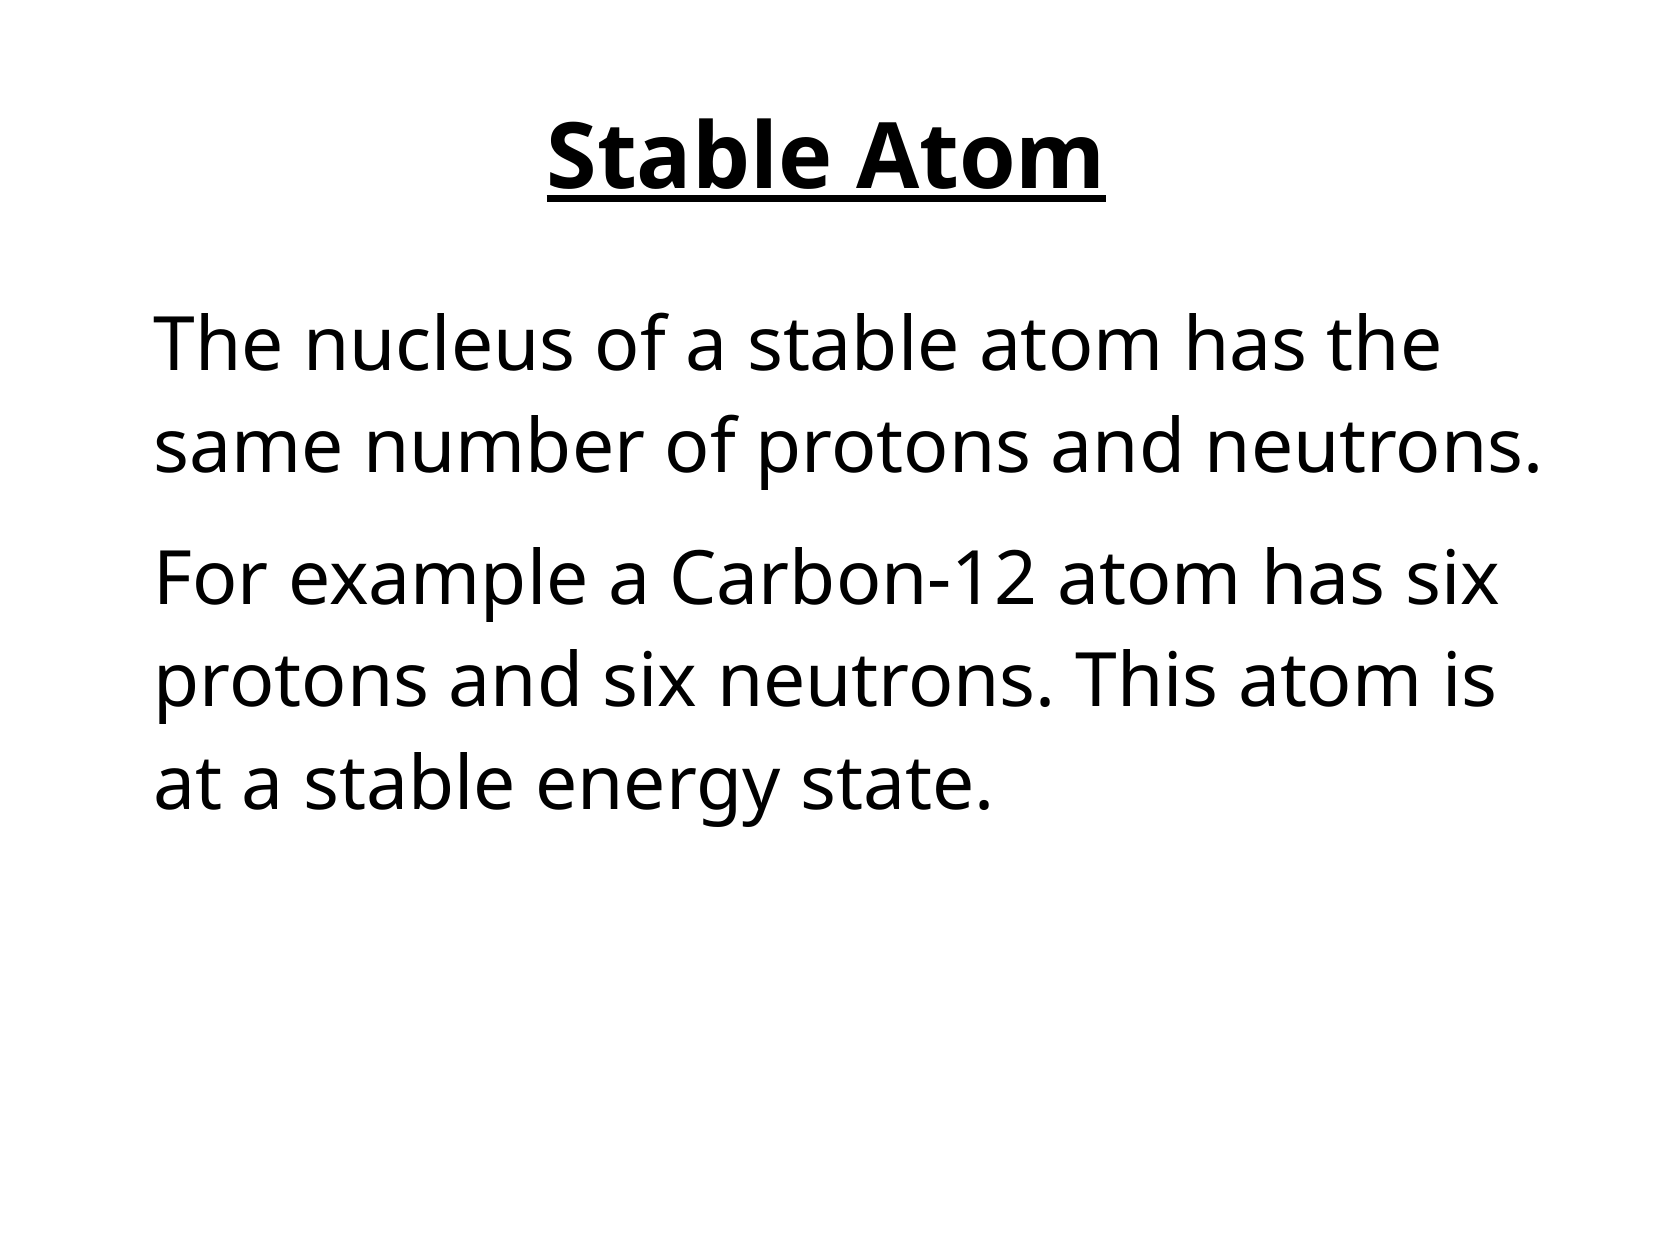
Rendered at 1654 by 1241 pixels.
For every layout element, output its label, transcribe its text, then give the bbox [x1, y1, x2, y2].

list The nucleus of a stable atom has the same number of protons and neutrons. For example a Carbon-12 atom has six protons and six neutrons. This atom is at a stable energy state. [82, 290, 1571, 1010]
title Stable Atom [82, 49, 1571, 257]
